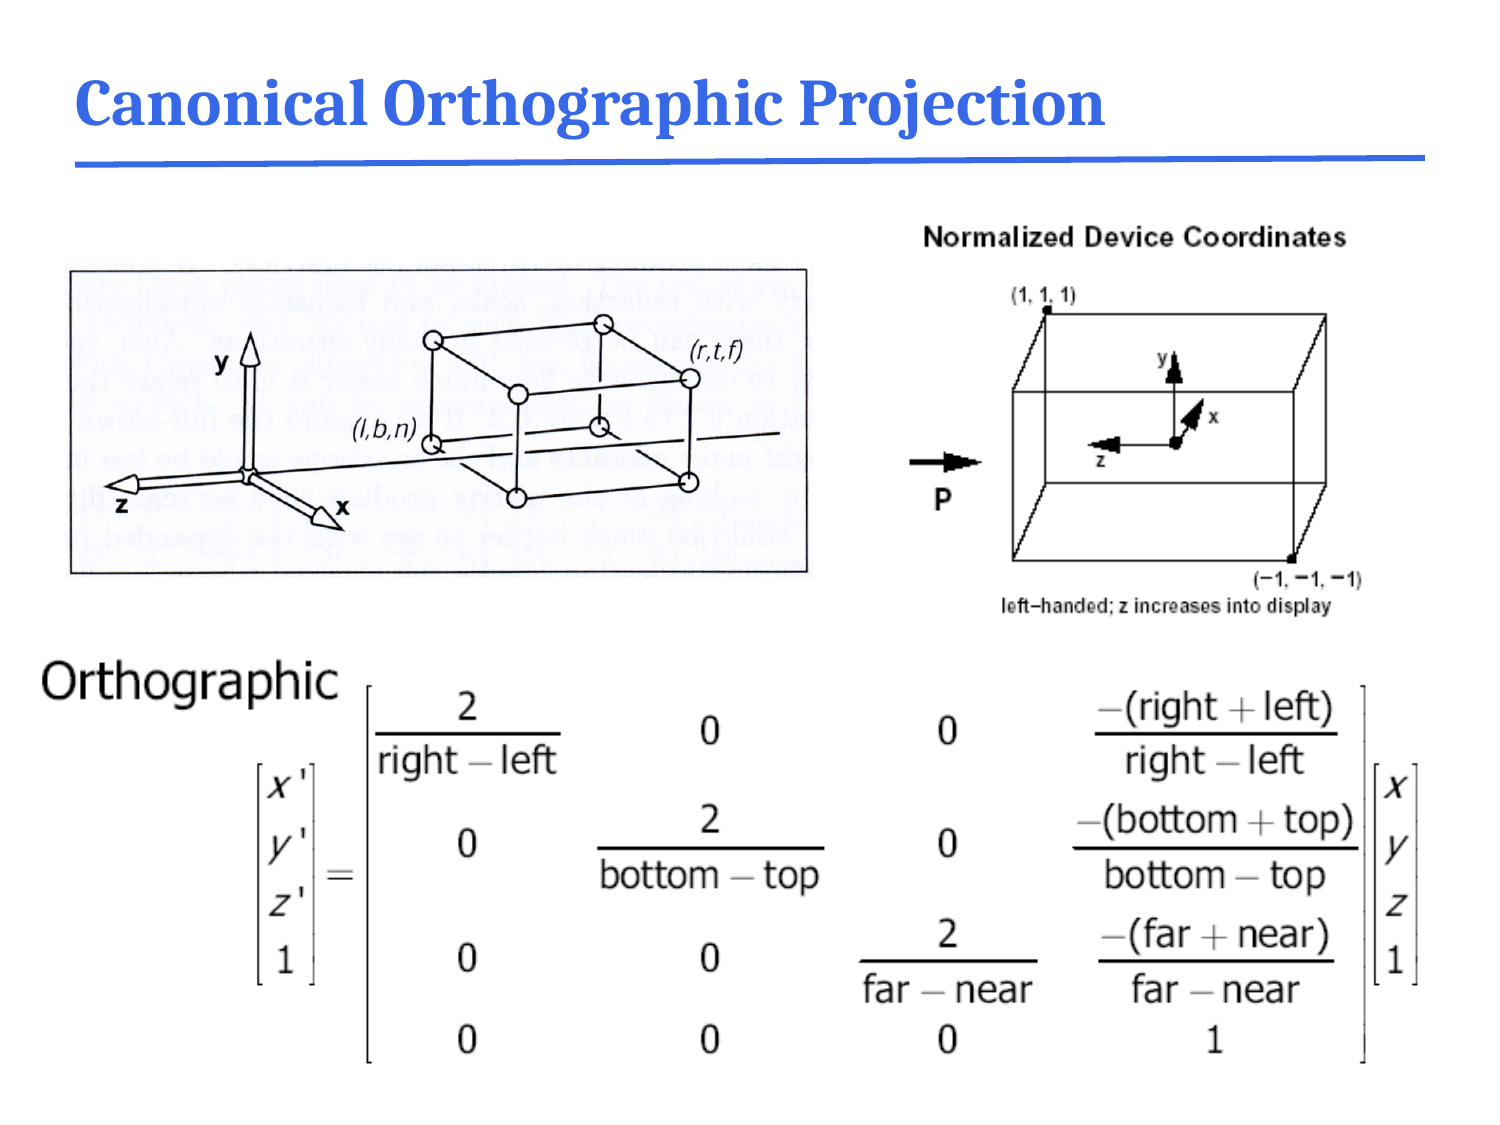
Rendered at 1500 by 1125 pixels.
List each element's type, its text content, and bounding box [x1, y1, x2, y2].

picture [65, 263, 813, 579]
picture [27, 200, 1475, 1098]
title Canonical Orthographic Projection [75, 9, 1351, 198]
